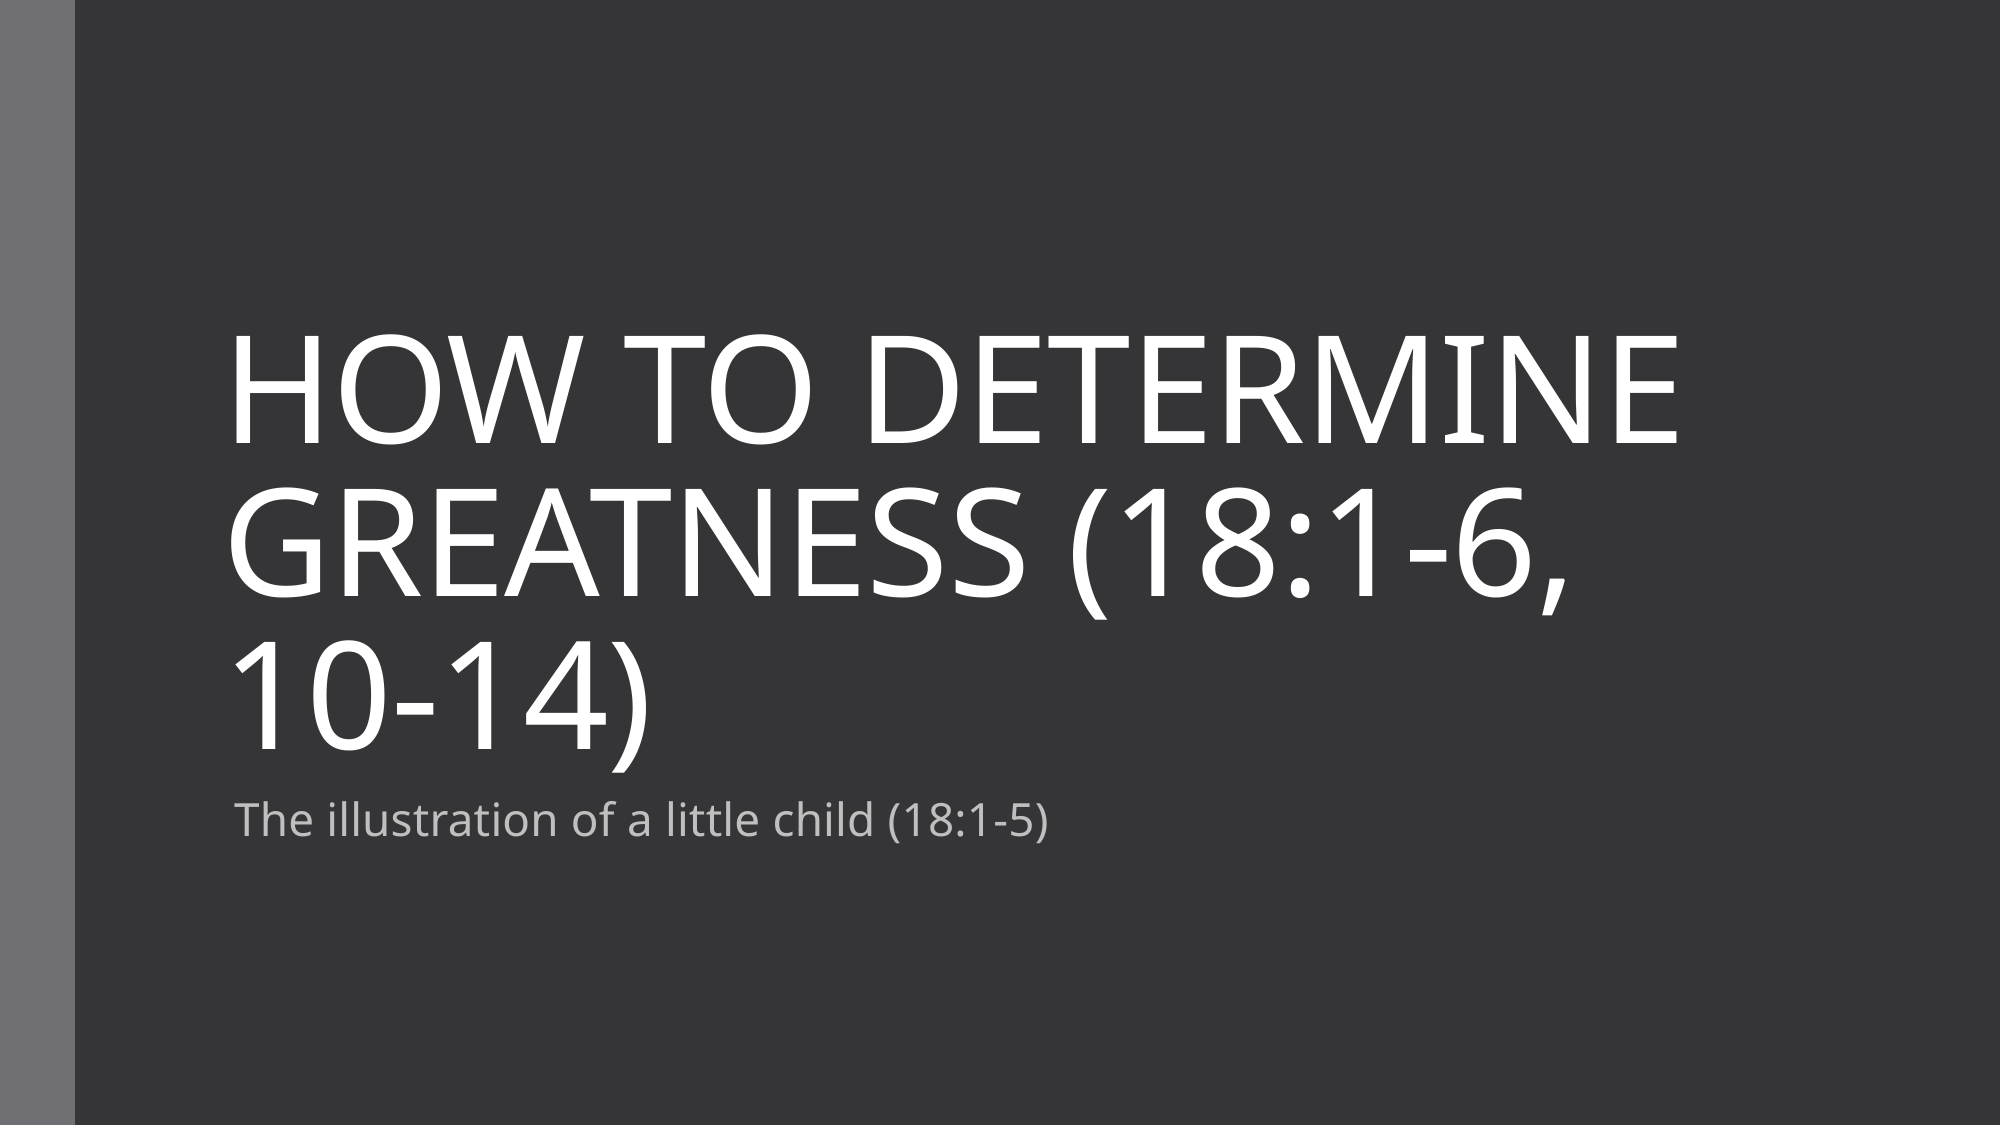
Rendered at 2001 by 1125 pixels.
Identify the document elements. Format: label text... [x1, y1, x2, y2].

subtitle The illustration of a little child (18:1-5) [206, 787, 1752, 1066]
title HOW TO DETERMINE GREATNESS (18:1-6, 10-14) [206, 124, 1752, 787]
